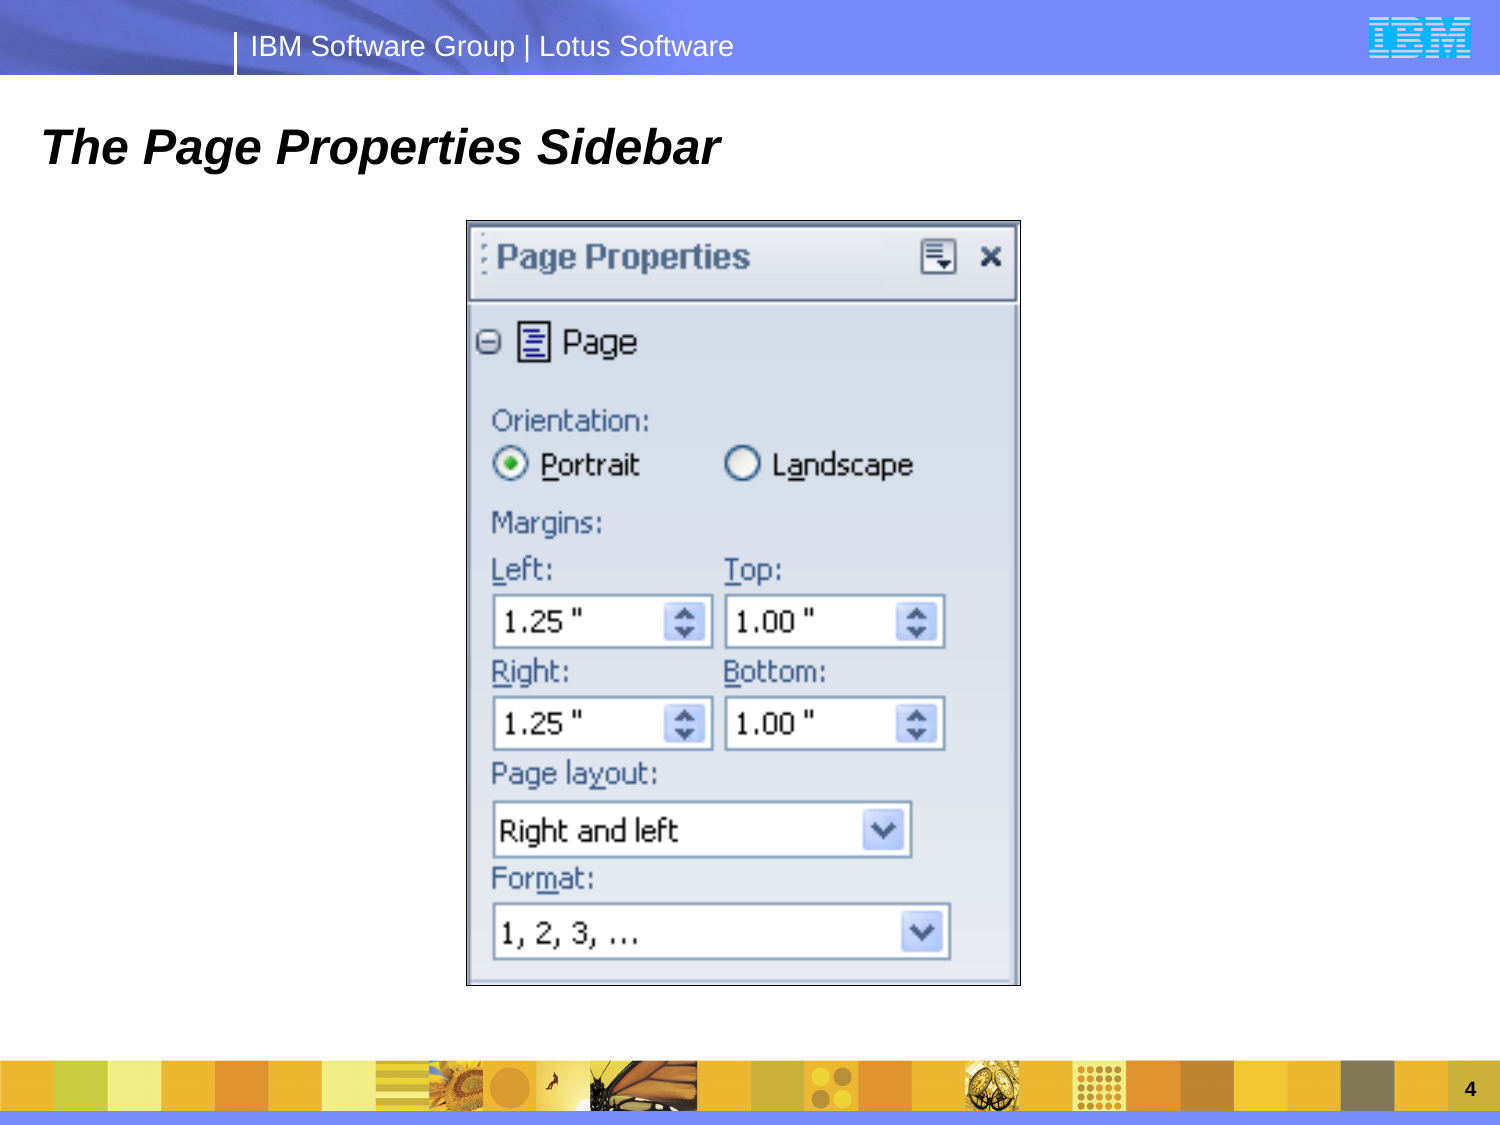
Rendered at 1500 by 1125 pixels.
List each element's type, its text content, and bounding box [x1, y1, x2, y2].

picture [0, 1060, 1500, 1111]
picture [0, 0, 1500, 75]
title The Page Properties Sidebar [25, 114, 1378, 197]
picture [466, 220, 1021, 986]
